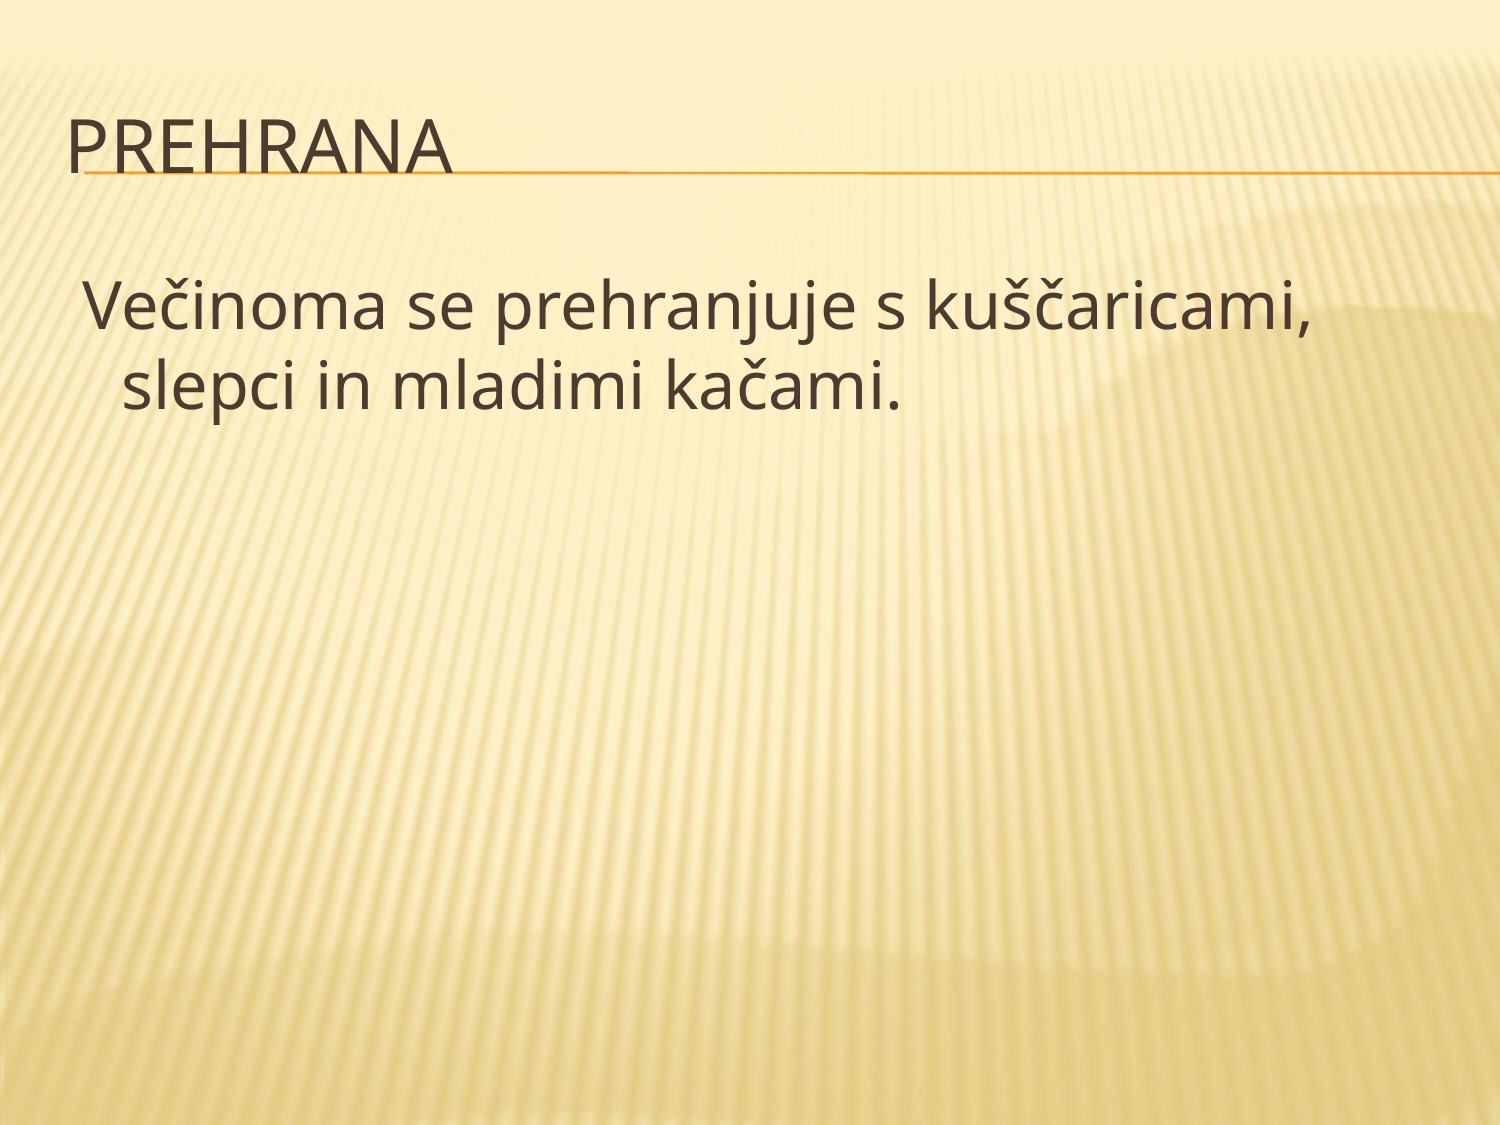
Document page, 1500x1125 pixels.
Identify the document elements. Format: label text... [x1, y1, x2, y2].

title Prehrana [50, 75, 1475, 213]
picture [0, 0, 1500, 1125]
list Večinoma se prehranjuje s kuščaricami, slepci in mladimi kačami. [50, 254, 1475, 998]
